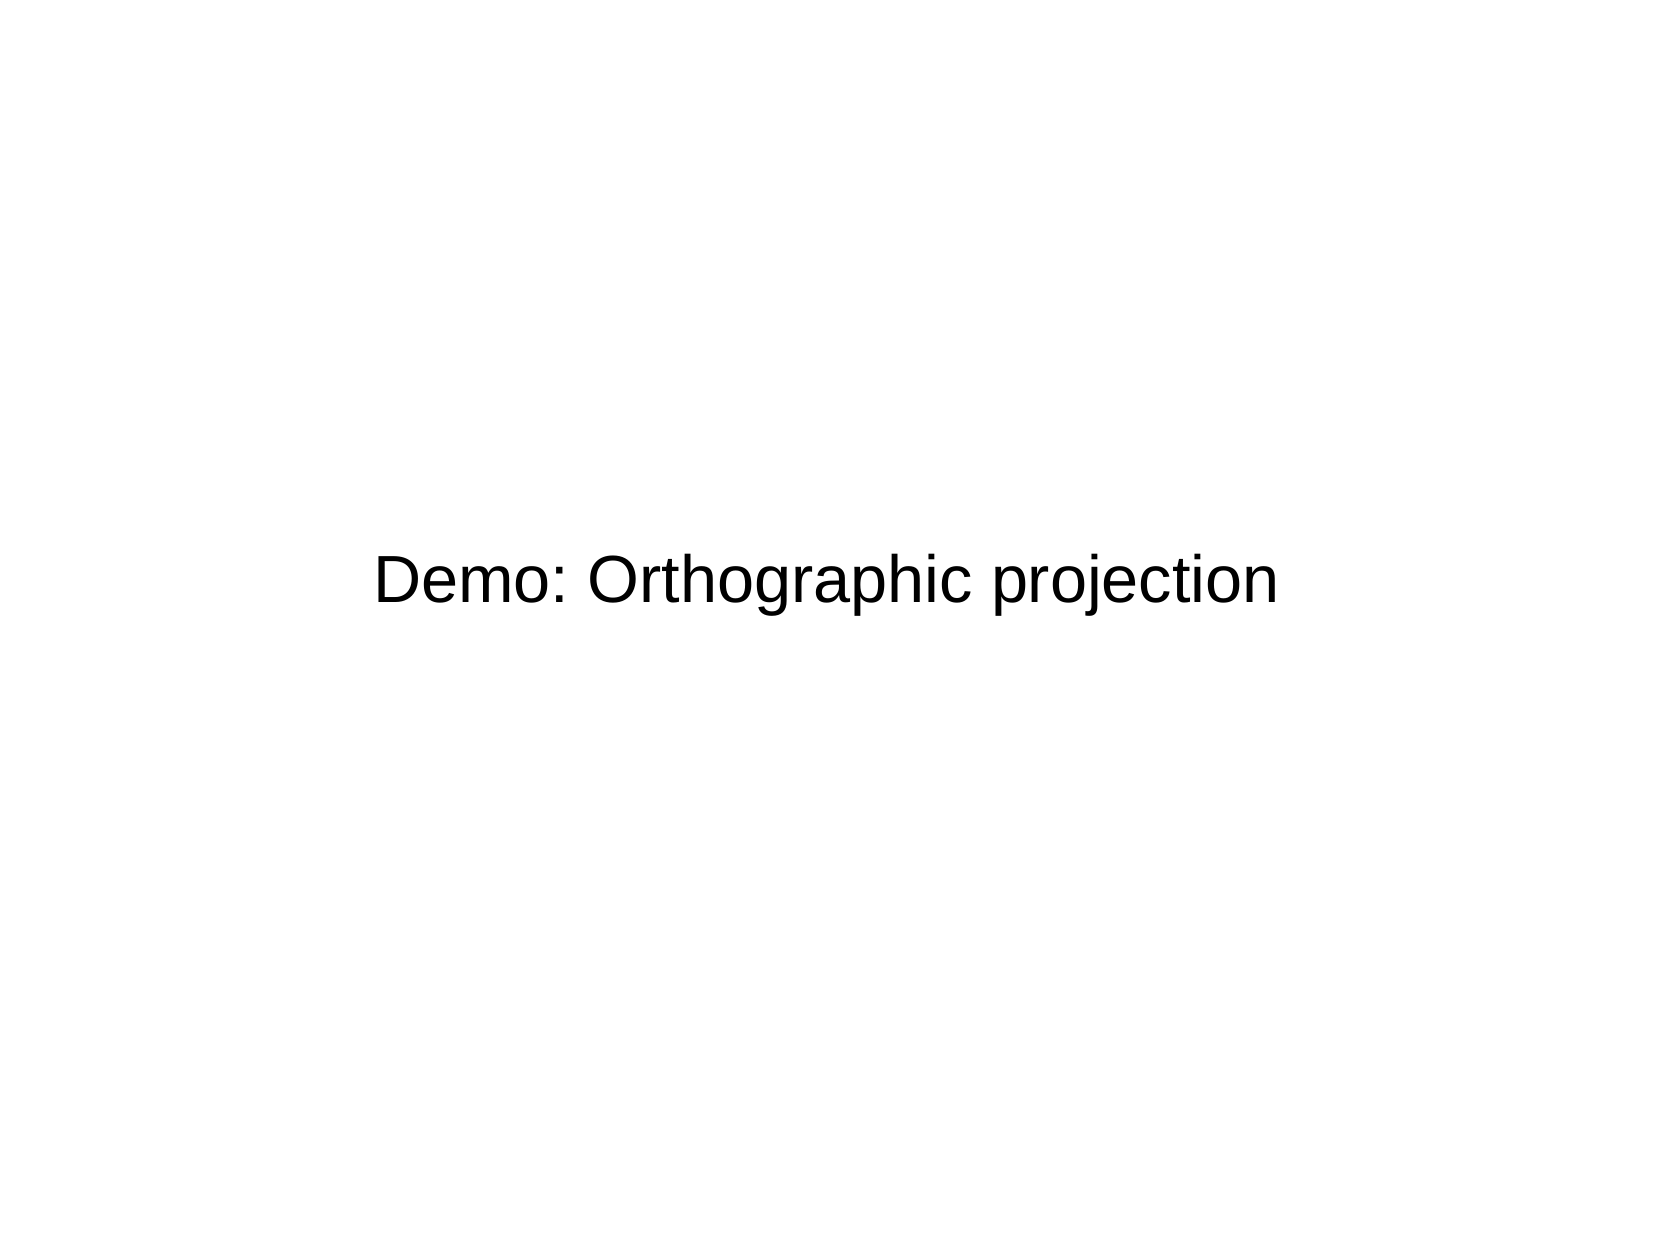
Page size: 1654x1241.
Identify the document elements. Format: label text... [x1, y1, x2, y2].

subtitle Demo: Orthographic projection [82, 49, 1571, 1109]
